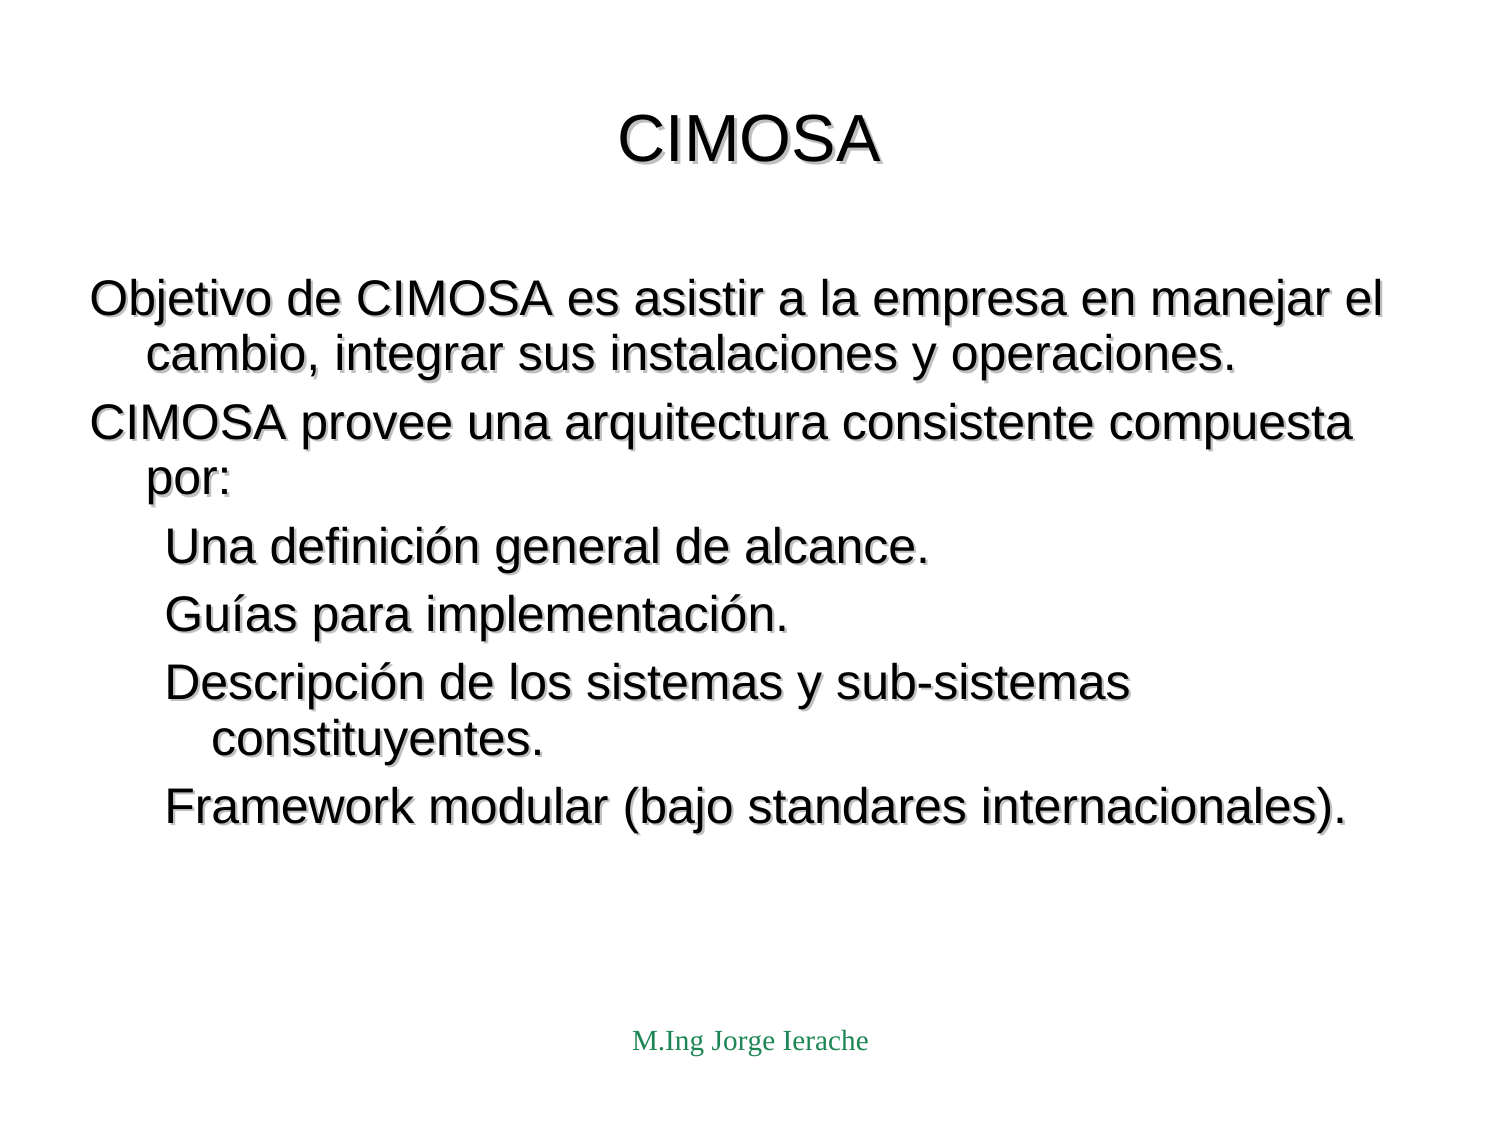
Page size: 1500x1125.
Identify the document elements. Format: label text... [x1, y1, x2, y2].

title CIMOSA [74, 44, 1425, 233]
list Objetivo de CIMOSA es asistir a la empresa en manejar el cambio, integrar sus instalaciones y operaciones. CIMOSA provee una arquitectura consistente compuesta por: Una definición general de alcance. Guías para implementación. Descripción de los sistemas y sub-sistemas constituyentes. Framework modular (bajo standares internacionales). [74, 262, 1425, 1001]
